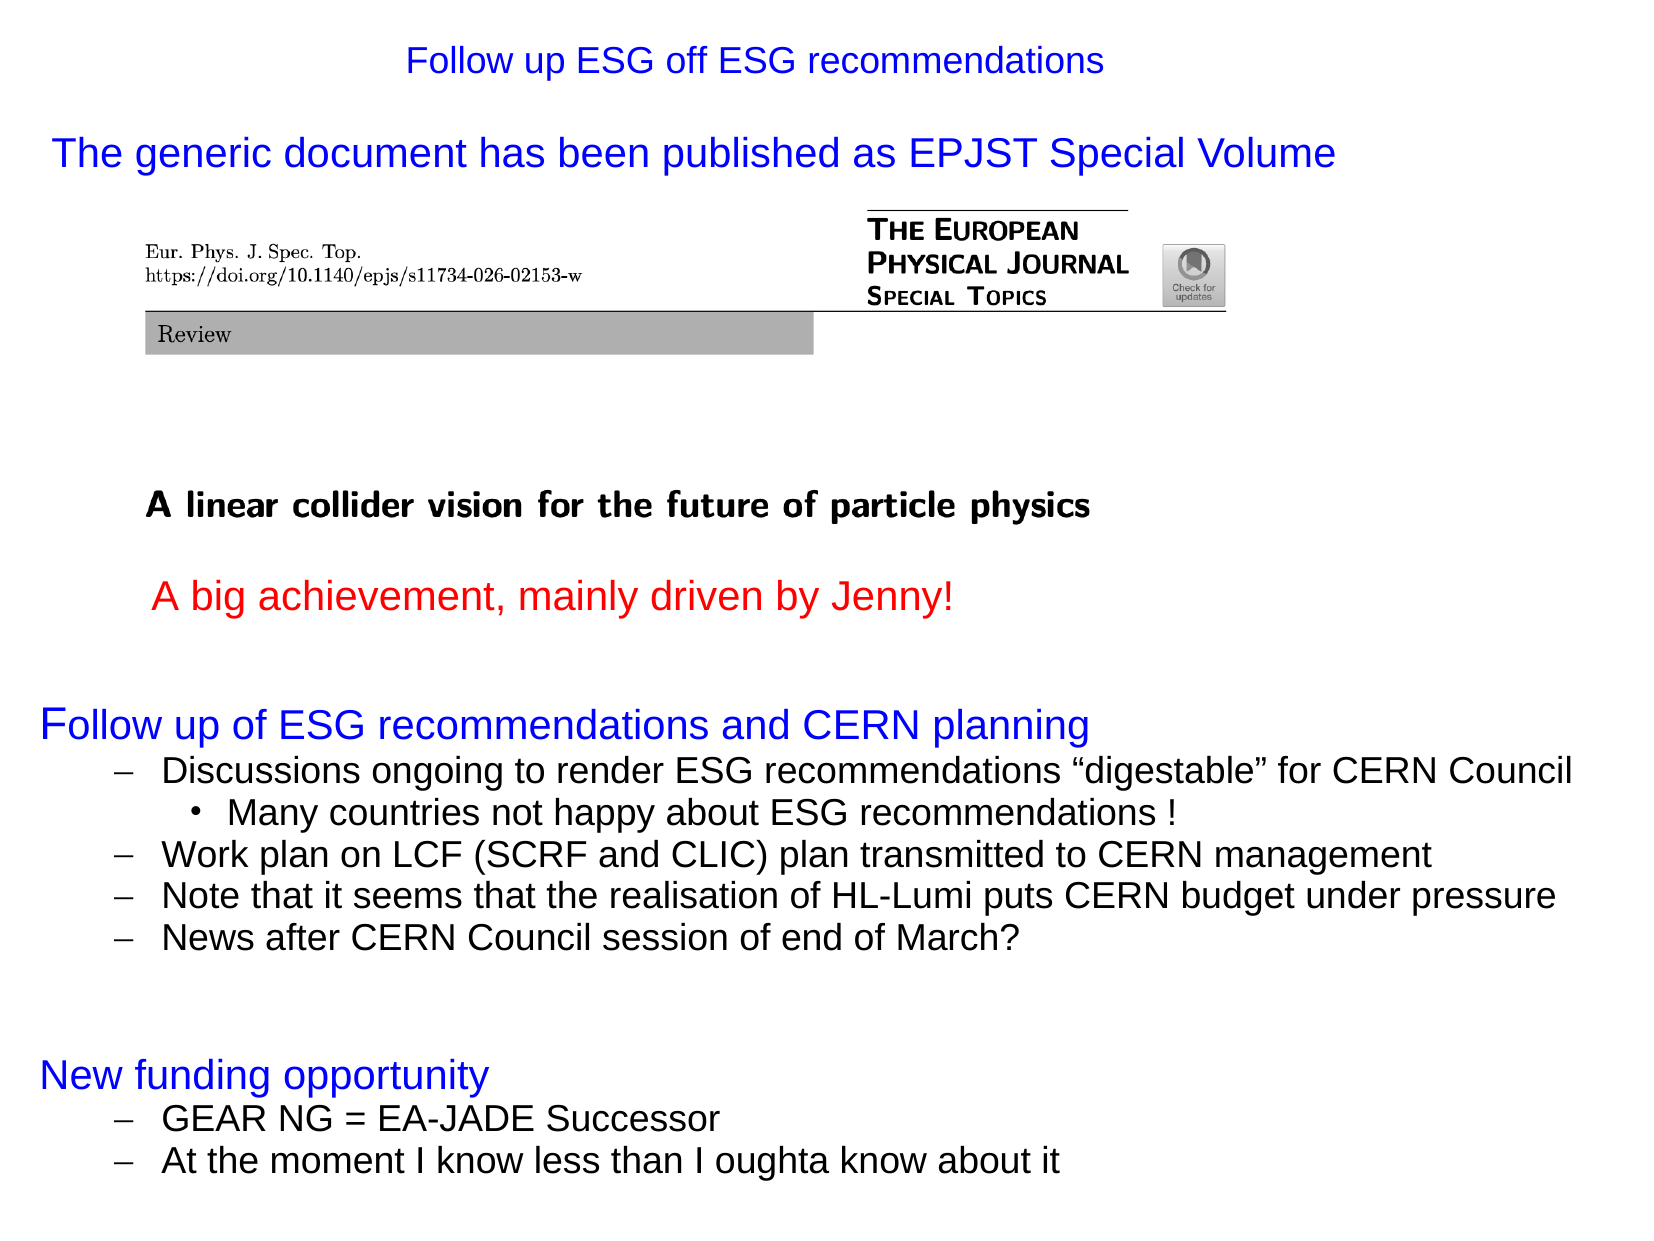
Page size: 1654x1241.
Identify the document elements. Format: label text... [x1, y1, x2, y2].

text_box Follow up ESG off ESG recommendations [390, 30, 1261, 62]
text_box Follow up of ESG recommendations and CERN planning Discussions ongoing to render ESG recommendations “digestable” for CERN Council Many countries not happy about ESG recommendations ! Work plan on LCF (SCRF and CLIC) plan transmitted to CERN management Note that it seems that the realisation of HL-Lumi puts CERN budget under pressure News after CERN Council session of end of March? New funding opportunity GEAR NG = EA-JADE Successor At the moment I know less than I oughta know about it [24, 691, 1654, 1220]
picture [106, 196, 1263, 542]
text_box A big achievement, mainly driven by Jenny! [136, 566, 1318, 684]
text_box The generic document has been published as EPJST Special Volume [36, 62, 1654, 240]
